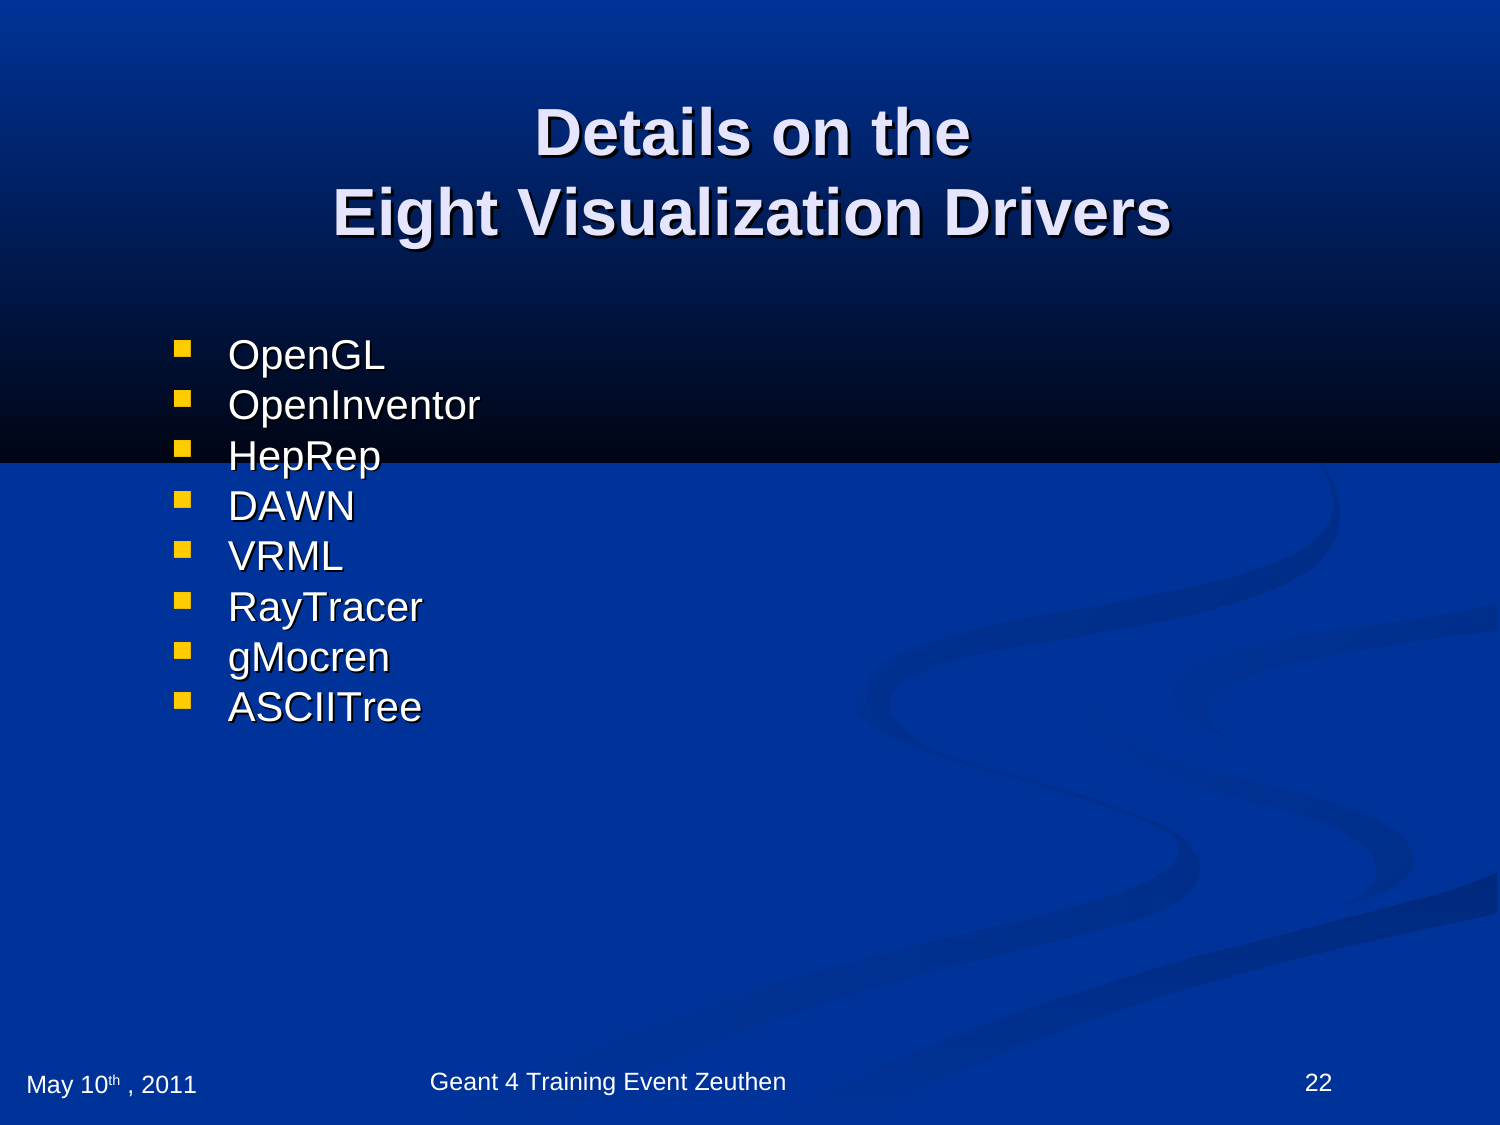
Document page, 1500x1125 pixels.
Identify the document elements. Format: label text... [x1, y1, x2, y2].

list OpenGL OpenInventor HepRep DAWN VRML RayTracer gMocren ASCIITree [171, 329, 1233, 613]
title Details on the Eight Visualization Drivers [143, 81, 1363, 257]
